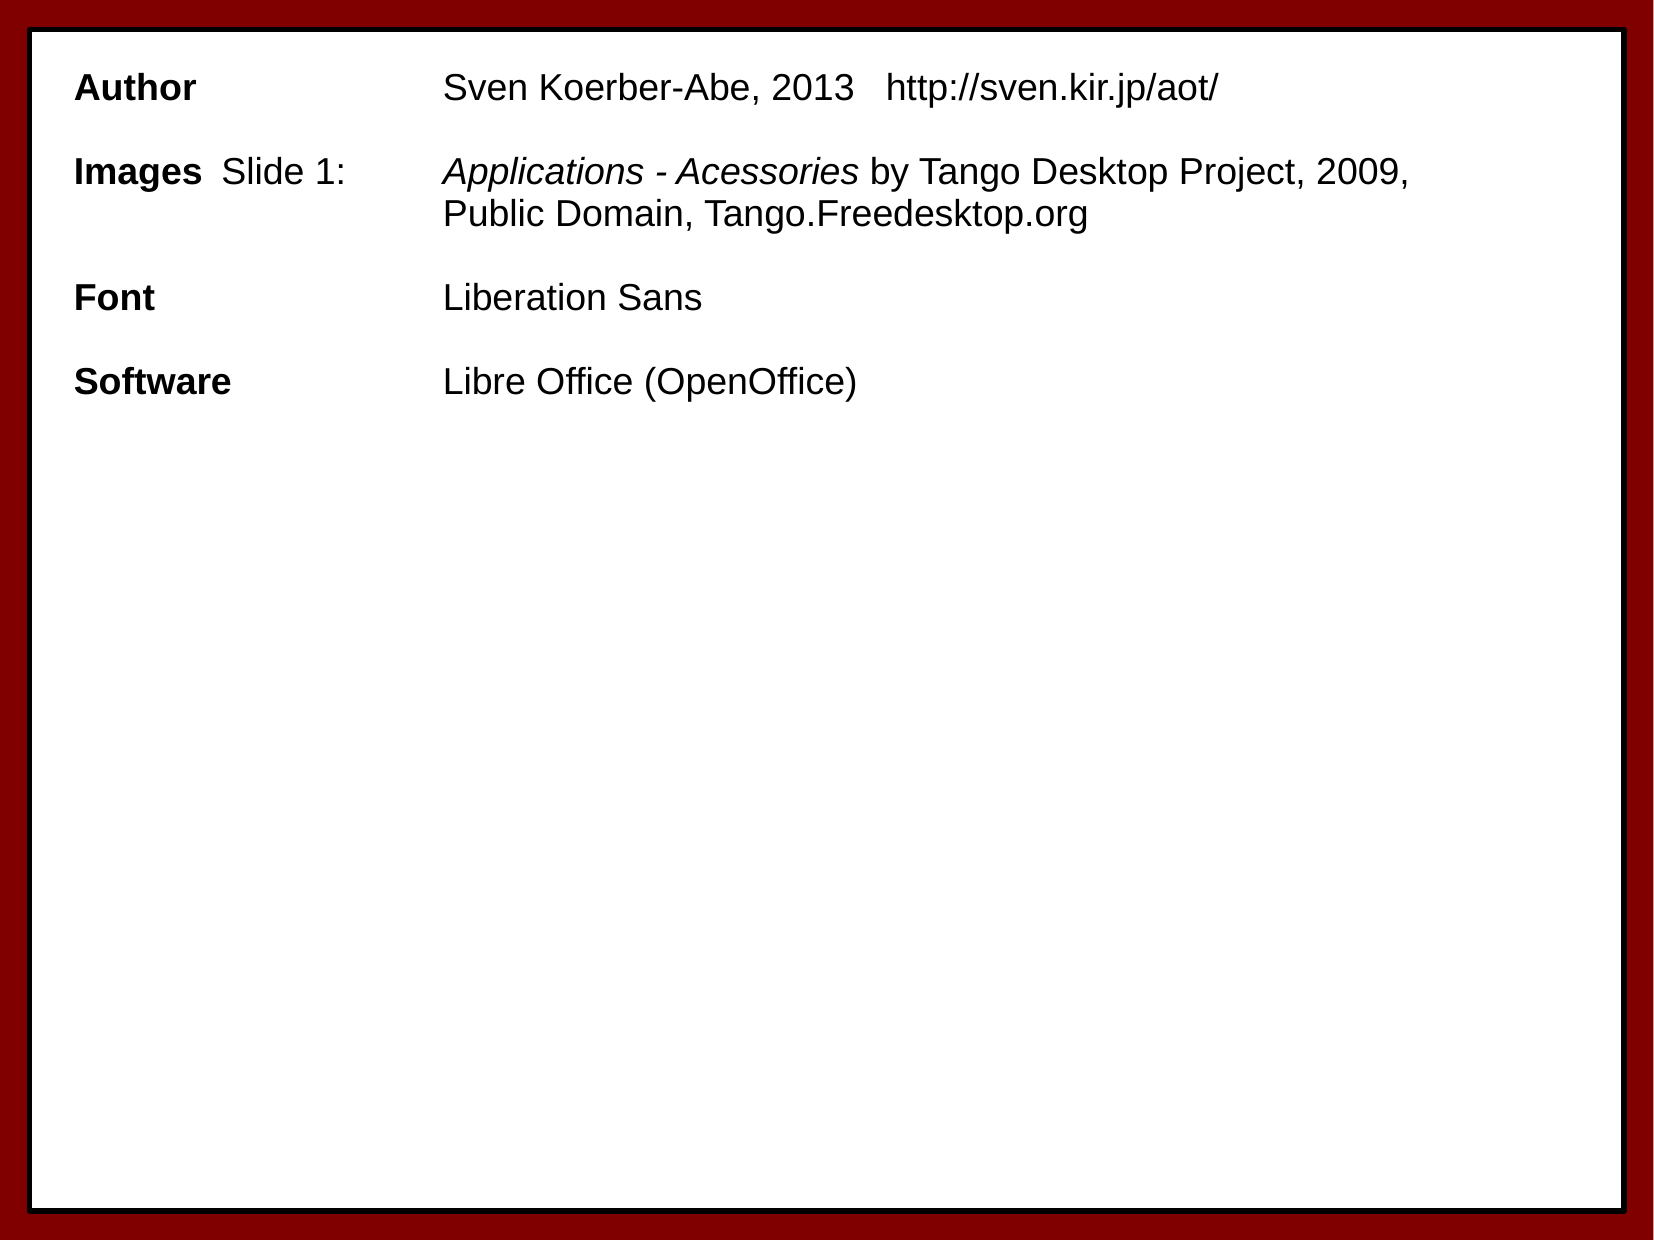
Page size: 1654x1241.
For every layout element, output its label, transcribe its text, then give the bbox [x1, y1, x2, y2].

text_box Author Sven Koerber-Abe, 2013 http://sven.kir.jp/aot/ Images Slide 1: Applications - Acessories by Tango Desktop Project, 2009, Public Domain, Tango.Freedesktop.org Font Liberation Sans Software Libre Office (OpenOffice) [59, 59, 1595, 426]
text_box [29, 29, 1625, 1211]
